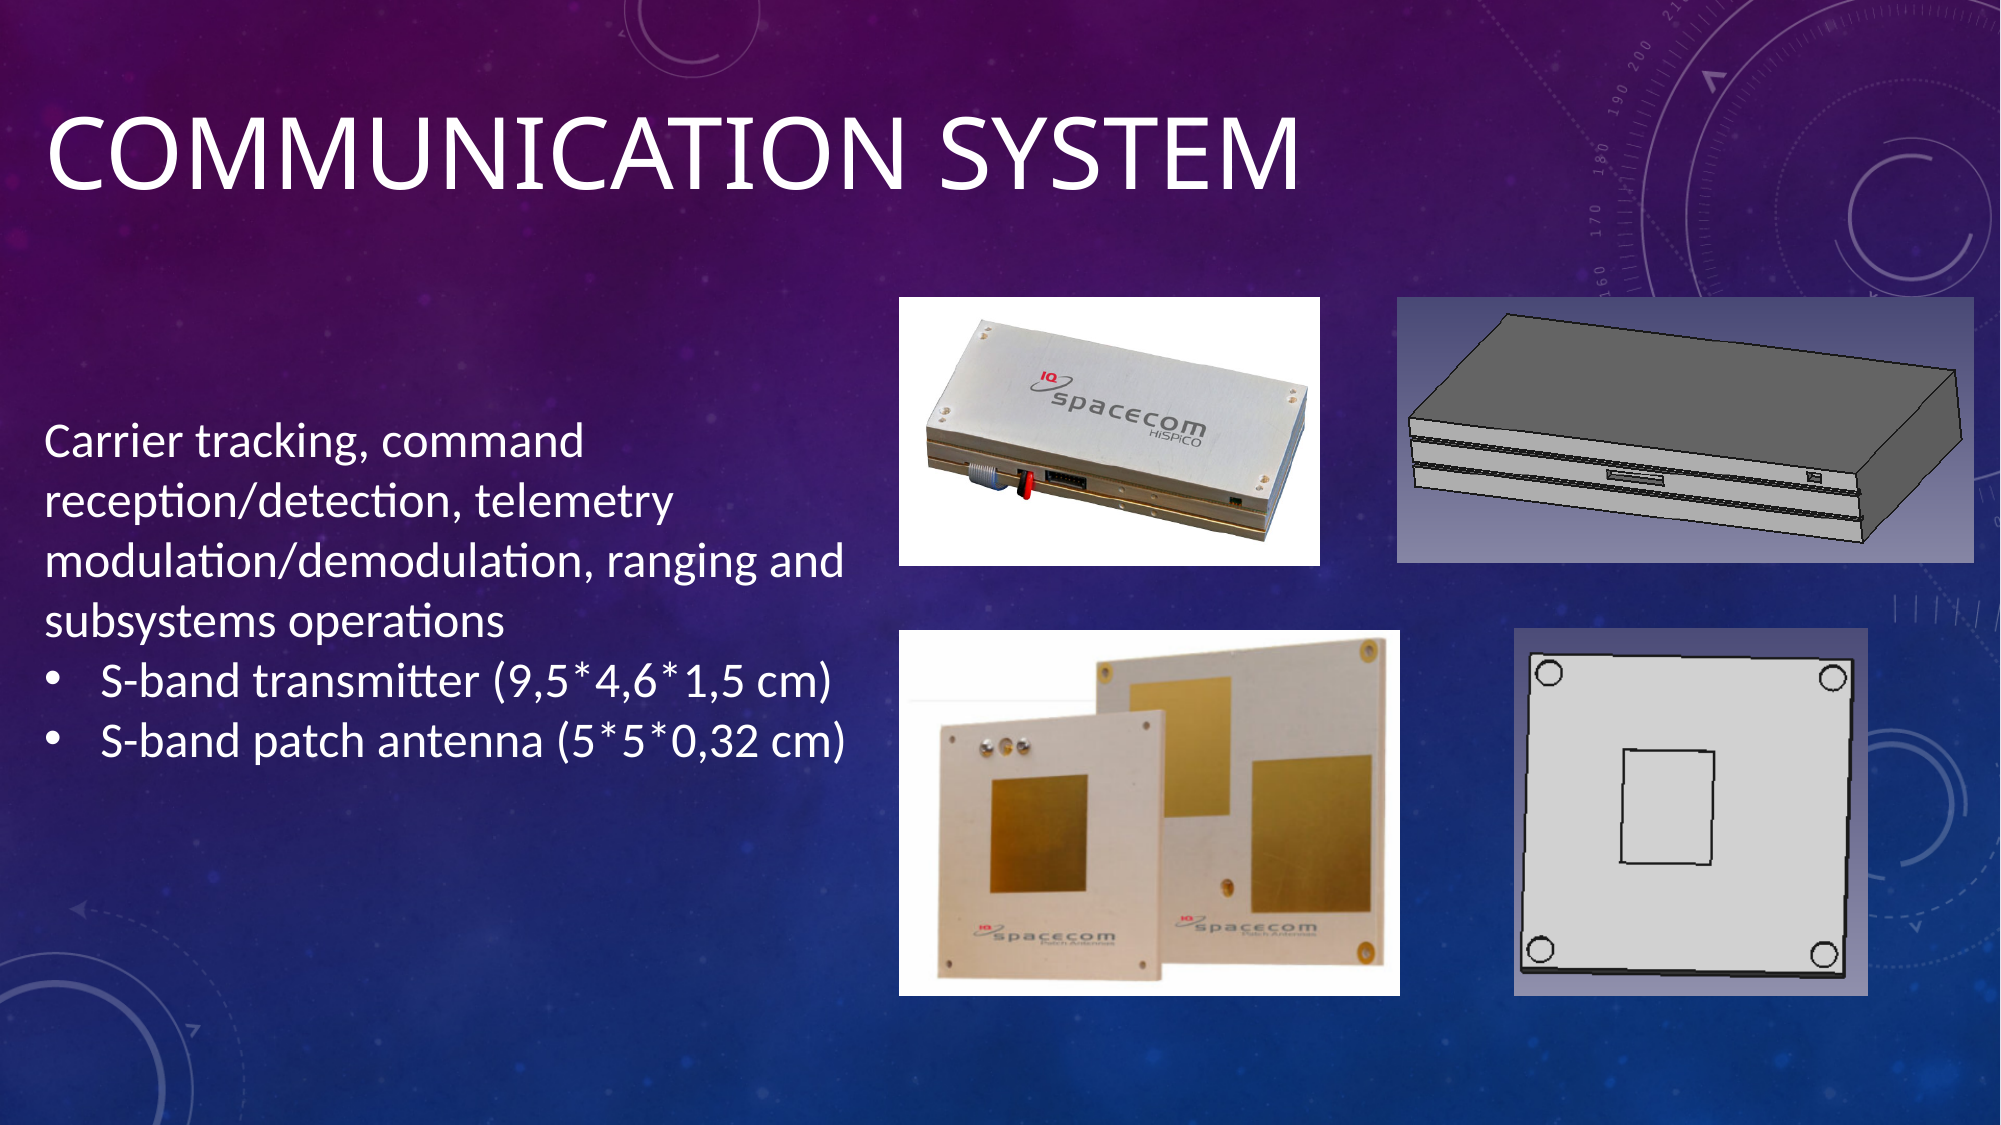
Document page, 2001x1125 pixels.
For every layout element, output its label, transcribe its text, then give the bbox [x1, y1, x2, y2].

picture [899, 297, 1320, 566]
picture [1397, 297, 1974, 563]
title COMMUnication system [29, 29, 1692, 269]
picture [1514, 628, 1868, 996]
text_box Carrier tracking, command reception/detection, telemetry modulation/demodulation, ranging and subsystems operations S-band transmitter (9,5*4,6*1,5 cm) S-band patch antenna (5*5*0,32 cm) [29, 400, 890, 779]
picture [899, 630, 1400, 996]
